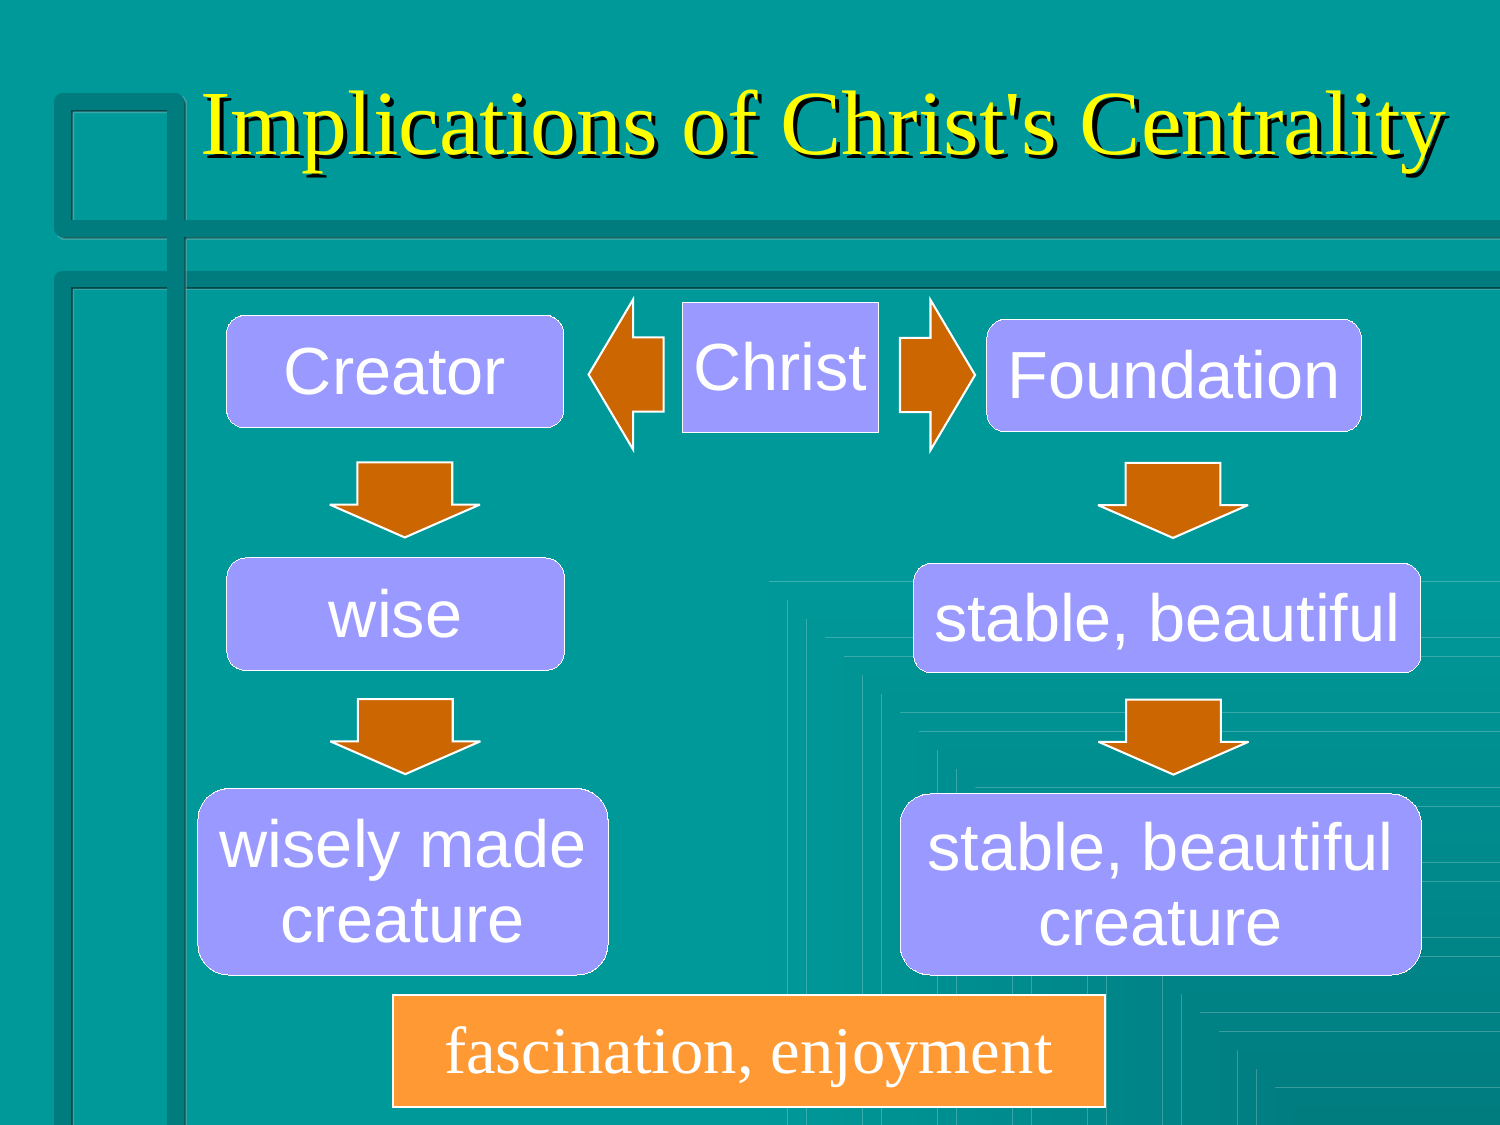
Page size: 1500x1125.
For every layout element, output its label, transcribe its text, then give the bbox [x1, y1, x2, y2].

text_box stable, beautiful creature [900, 793, 1422, 976]
text_box [900, 299, 976, 451]
text_box wise [226, 557, 565, 671]
text_box Foundation [986, 319, 1362, 432]
text_box wisely made creature [197, 788, 609, 976]
text_box [1098, 699, 1249, 775]
text_box fascination, enjoyment [392, 994, 1106, 1108]
text_box Christ [682, 302, 879, 433]
text_box Creator [226, 315, 564, 428]
title Implications of Christ's Centrality [200, 34, 1476, 213]
text_box stable, beautiful [913, 563, 1421, 673]
text_box [330, 699, 481, 775]
text_box [329, 462, 480, 538]
text_box [588, 299, 664, 450]
text_box [1098, 462, 1249, 538]
